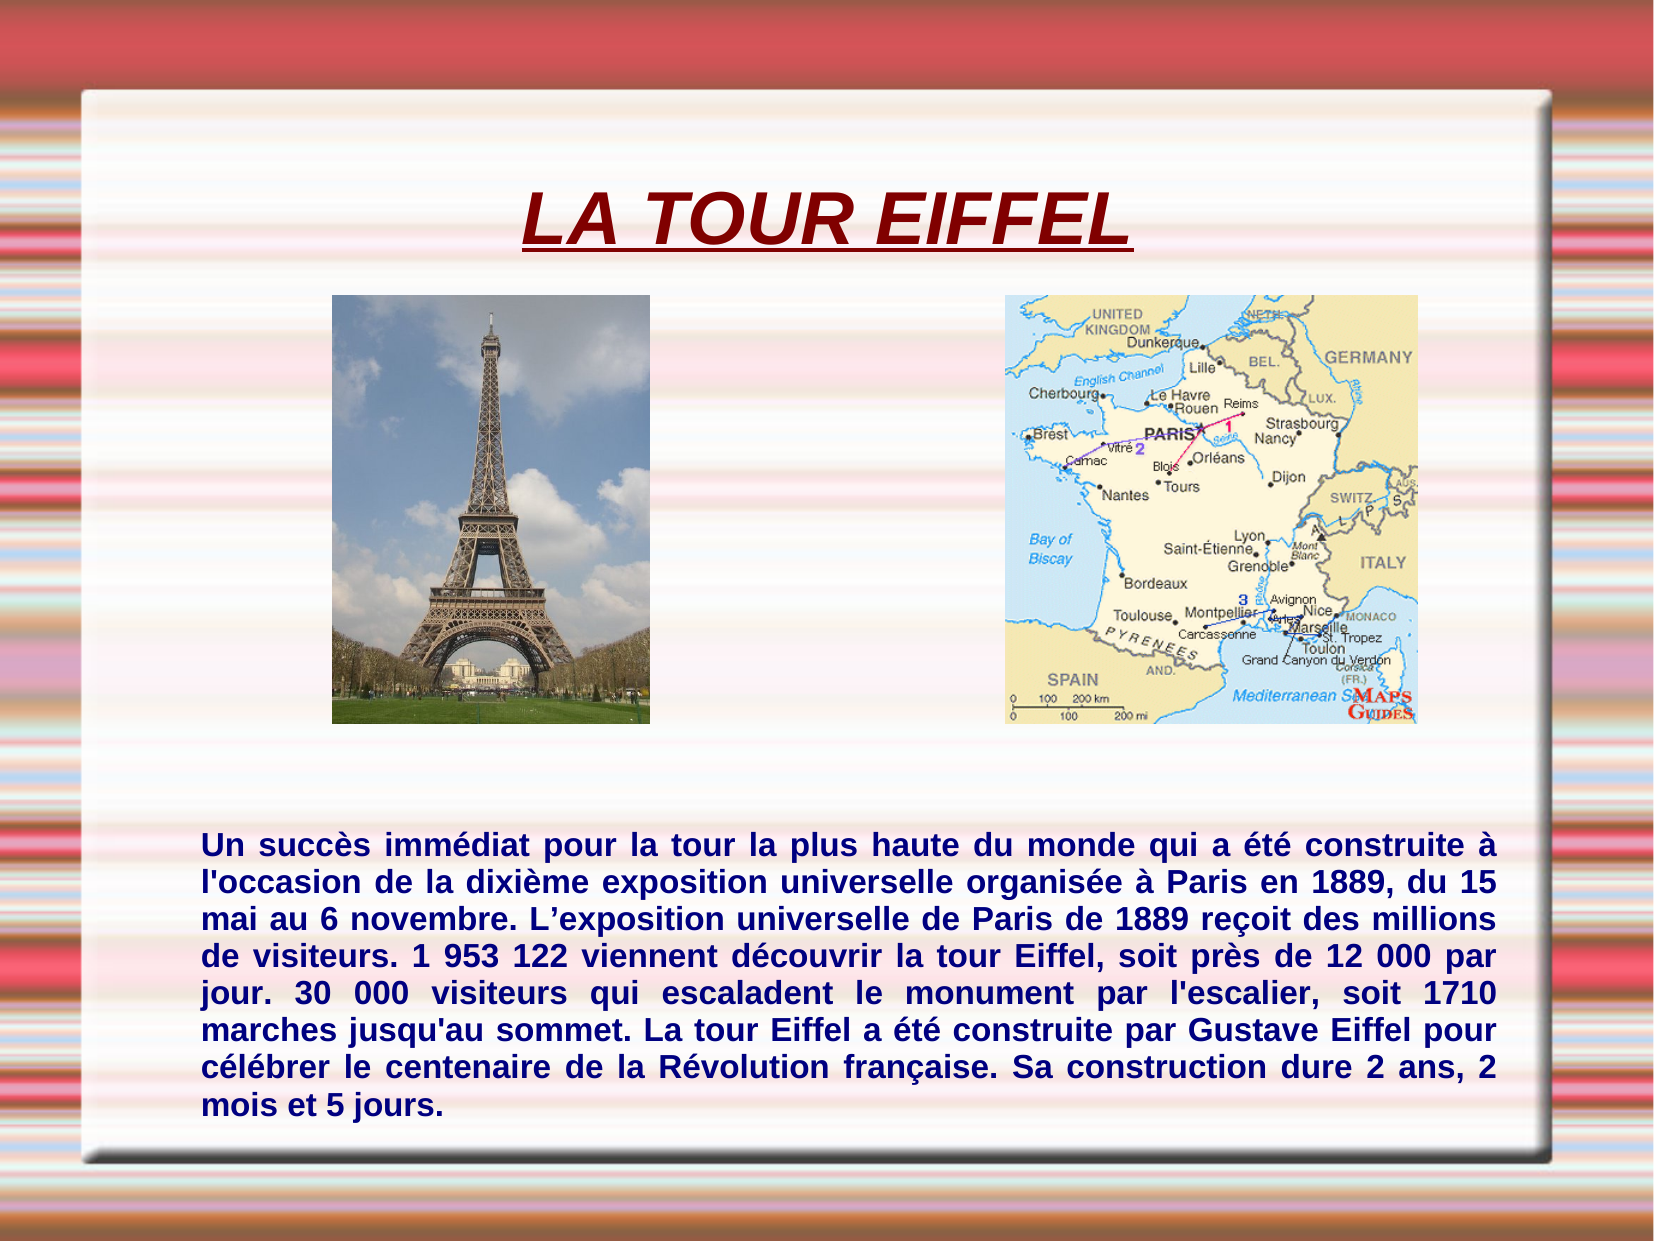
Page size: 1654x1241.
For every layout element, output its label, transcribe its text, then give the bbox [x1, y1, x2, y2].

picture [0, 0, 1654, 1241]
list Un succès immédiat pour la tour la plus haute du monde qui a été construite à l'occasion de la dixième exposition universelle organisée à Paris en 1889, du 15 mai au 6 novembre. L’exposition universelle de Paris de 1889 reçoit des millions de visiteurs. 1 953 122 viennent découvrir la tour Eiffel, soit près de 12 000 par jour. 30 000 visiteurs qui escaladent le monument par l'escalier, soit 1710 marches jusqu'au sommet. La tour Eiffel a été construite par Gustave Eiffel pour célébrer le centenaire de la Révolution française. Sa construction dure 2 ans, 2 mois et 5 jours. [118, 826, 1499, 1200]
title LA TOUR EIFFEL [121, 114, 1534, 322]
